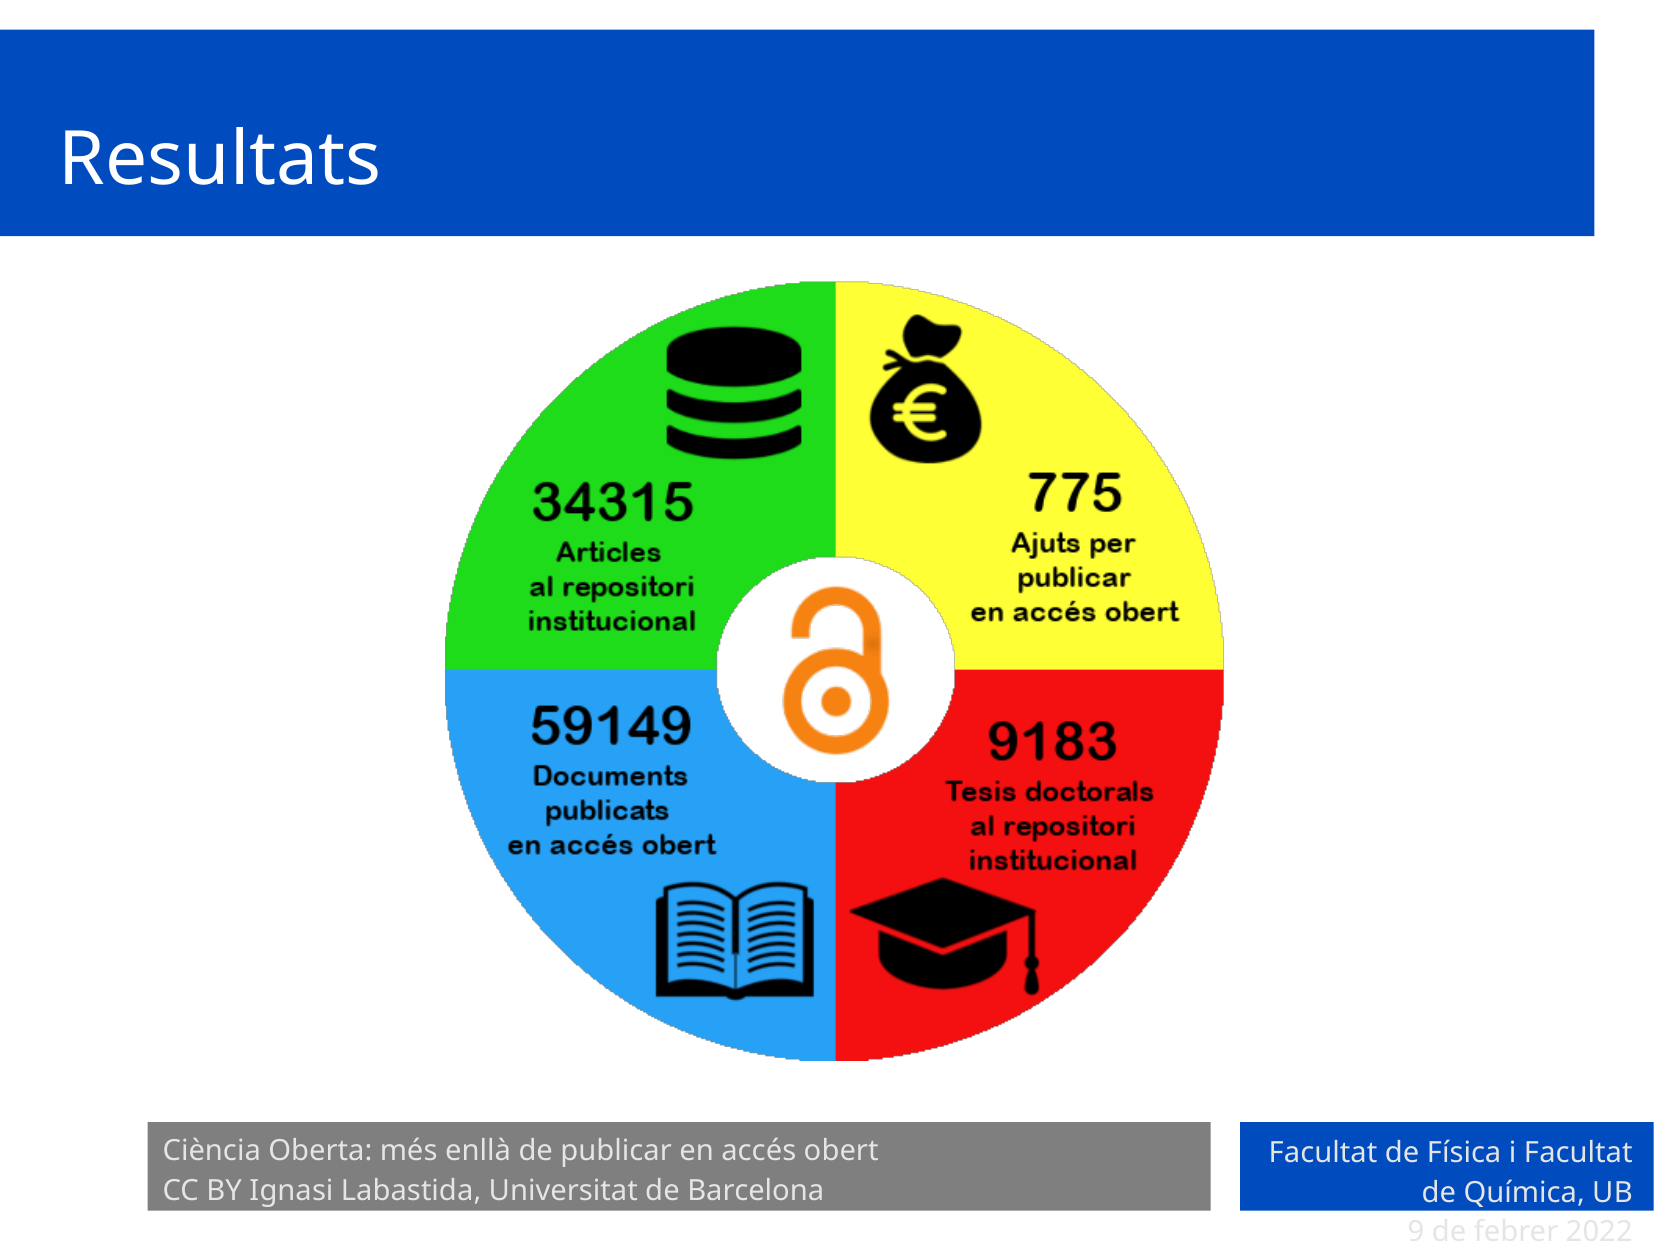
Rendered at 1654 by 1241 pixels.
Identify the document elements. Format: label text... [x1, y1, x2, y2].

picture [445, 279, 1227, 1061]
title Resultats [59, 59, 1595, 207]
